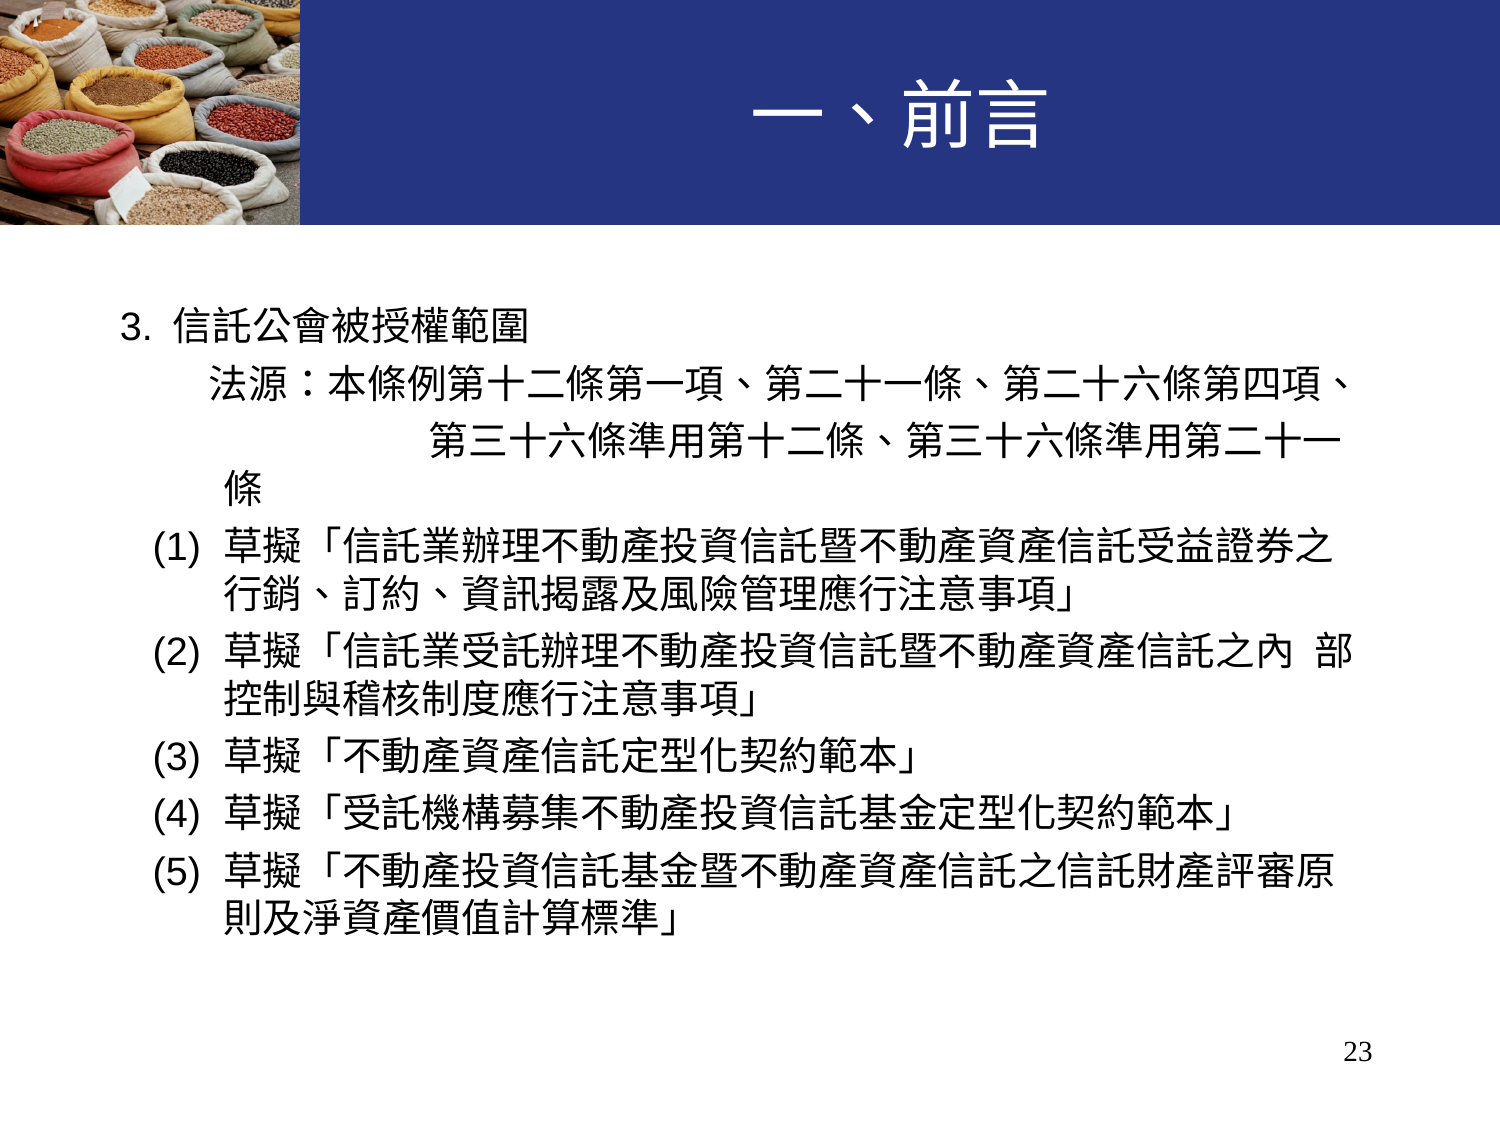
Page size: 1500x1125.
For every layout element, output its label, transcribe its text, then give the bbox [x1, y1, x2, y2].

picture [0, 0, 300, 225]
list 3. 信託公會被授權範圍 法源：本條例第十二條第一項、第二十一條、第二十六條第四項、 第三十六條準用第十二條、第三十六條準用第二十一條 (1) 草擬「信託業辦理不動產投資信託暨不動產資產信託受益證券之行銷、訂約、資訊揭露及風險管理應行注意事項」 (2) 草擬「信託業受託辦理不動產投資信託暨不動產資產信託之內 部控制與稽核制度應行注意事項」 (3) 草擬「不動產資產信託定型化契約範本」 (4) 草擬「受託機構募集不動產投資信託基金定型化契約範本」 (5) 草擬「不動產投資信託基金暨不動產資產信託之信託財產評審原則及淨資產價值計算標準」 [104, 293, 1380, 956]
title 一、前言 [300, 0, 1500, 225]
